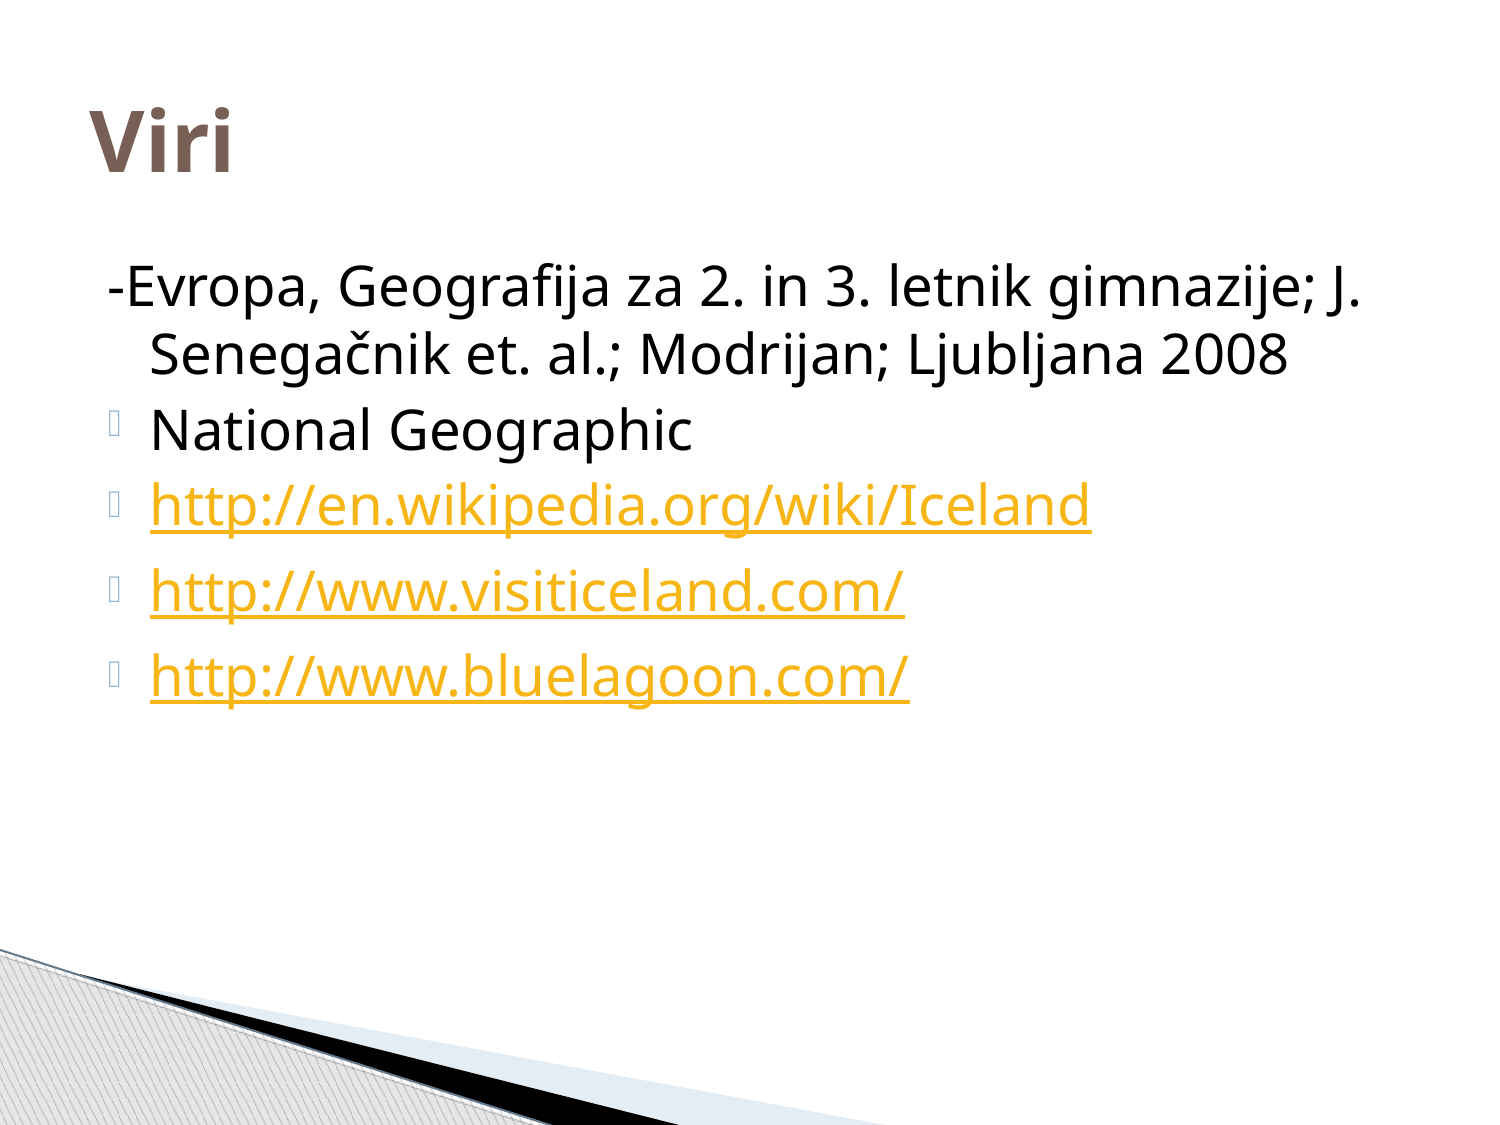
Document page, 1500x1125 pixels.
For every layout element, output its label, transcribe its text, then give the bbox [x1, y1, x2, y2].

list -Evropa, Geografija za 2. in 3. letnik gimnazije; J. Senegačnik et. al.; Modrijan; Ljubljana 2008 National Geographic http://en.wikipedia.org/wiki/Iceland http://www.visiticeland.com/ http://www.bluelagoon.com/ [75, 242, 1425, 986]
title Viri [75, 45, 1425, 233]
